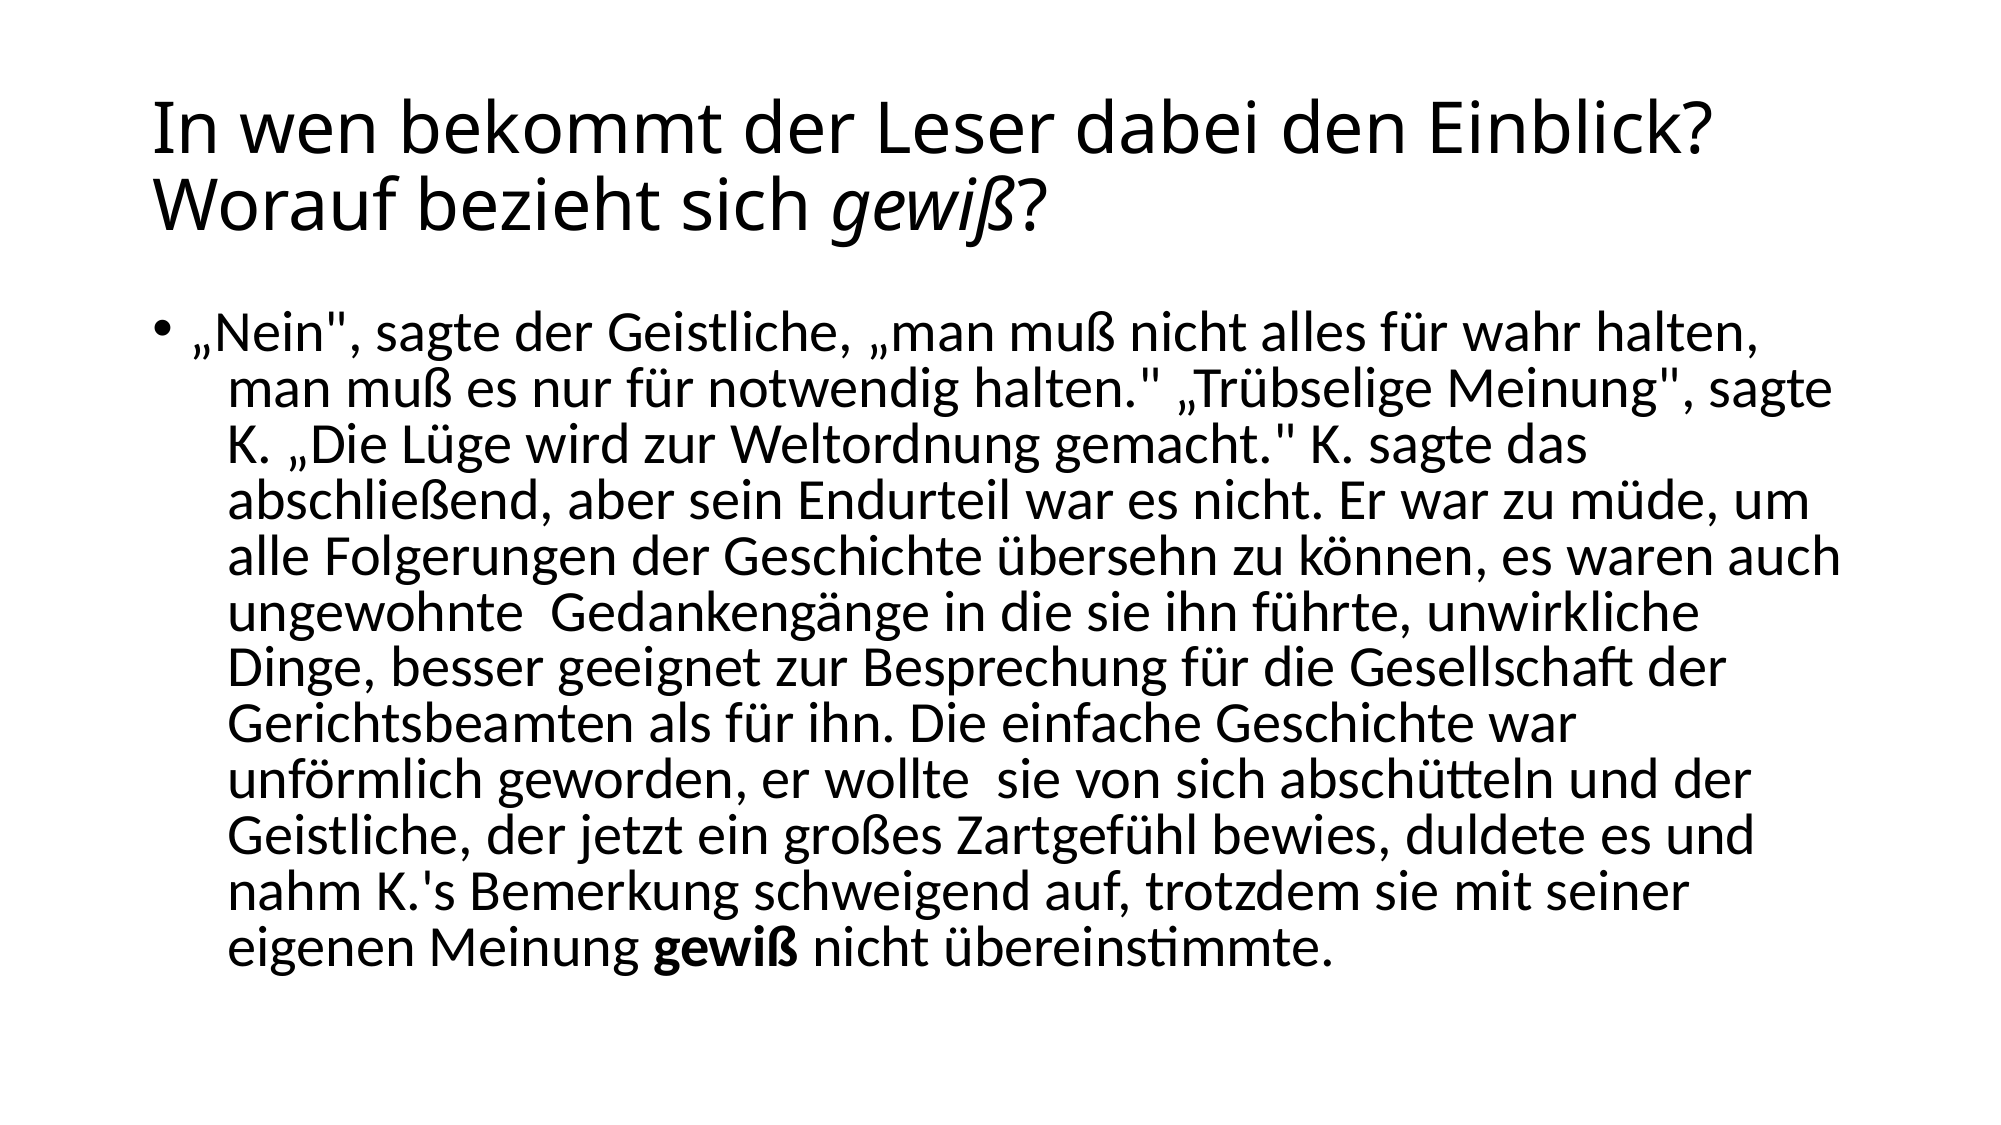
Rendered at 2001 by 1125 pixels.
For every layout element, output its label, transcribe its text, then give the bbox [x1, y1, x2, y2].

list „Nein", sagte der Geistliche, „man muß nicht alles für wahr halten, man muß es nur für notwendig halten." „Trübselige Meinung", sagte K. „Die Lüge wird zur Weltordnung gemacht." K. sagte das abschließend, aber sein Endurteil war es nicht. Er war zu müde, um alle Folgerungen der Geschichte übersehn zu können, es waren auch ungewohnte Gedankengänge in die sie ihn führte, unwirkliche Dinge, besser geeignet zur Besprechung für die Gesellschaft der Gerichtsbeamten als für ihn. Die einfache Geschichte war unförmlich geworden, er wollte sie von sich abschütteln und der Geistliche, der jetzt ein großes Zartgefühl bewies, duldete es und nahm K.'s Bemerkung schweigend auf, trotzdem sie mit seiner eigenen Meinung gewiß nicht übereinstimmte. [137, 299, 1863, 1014]
title In wen bekommt der Leser dabei den Einblick? Worauf bezieht sich gewiß? [137, 59, 1863, 278]
